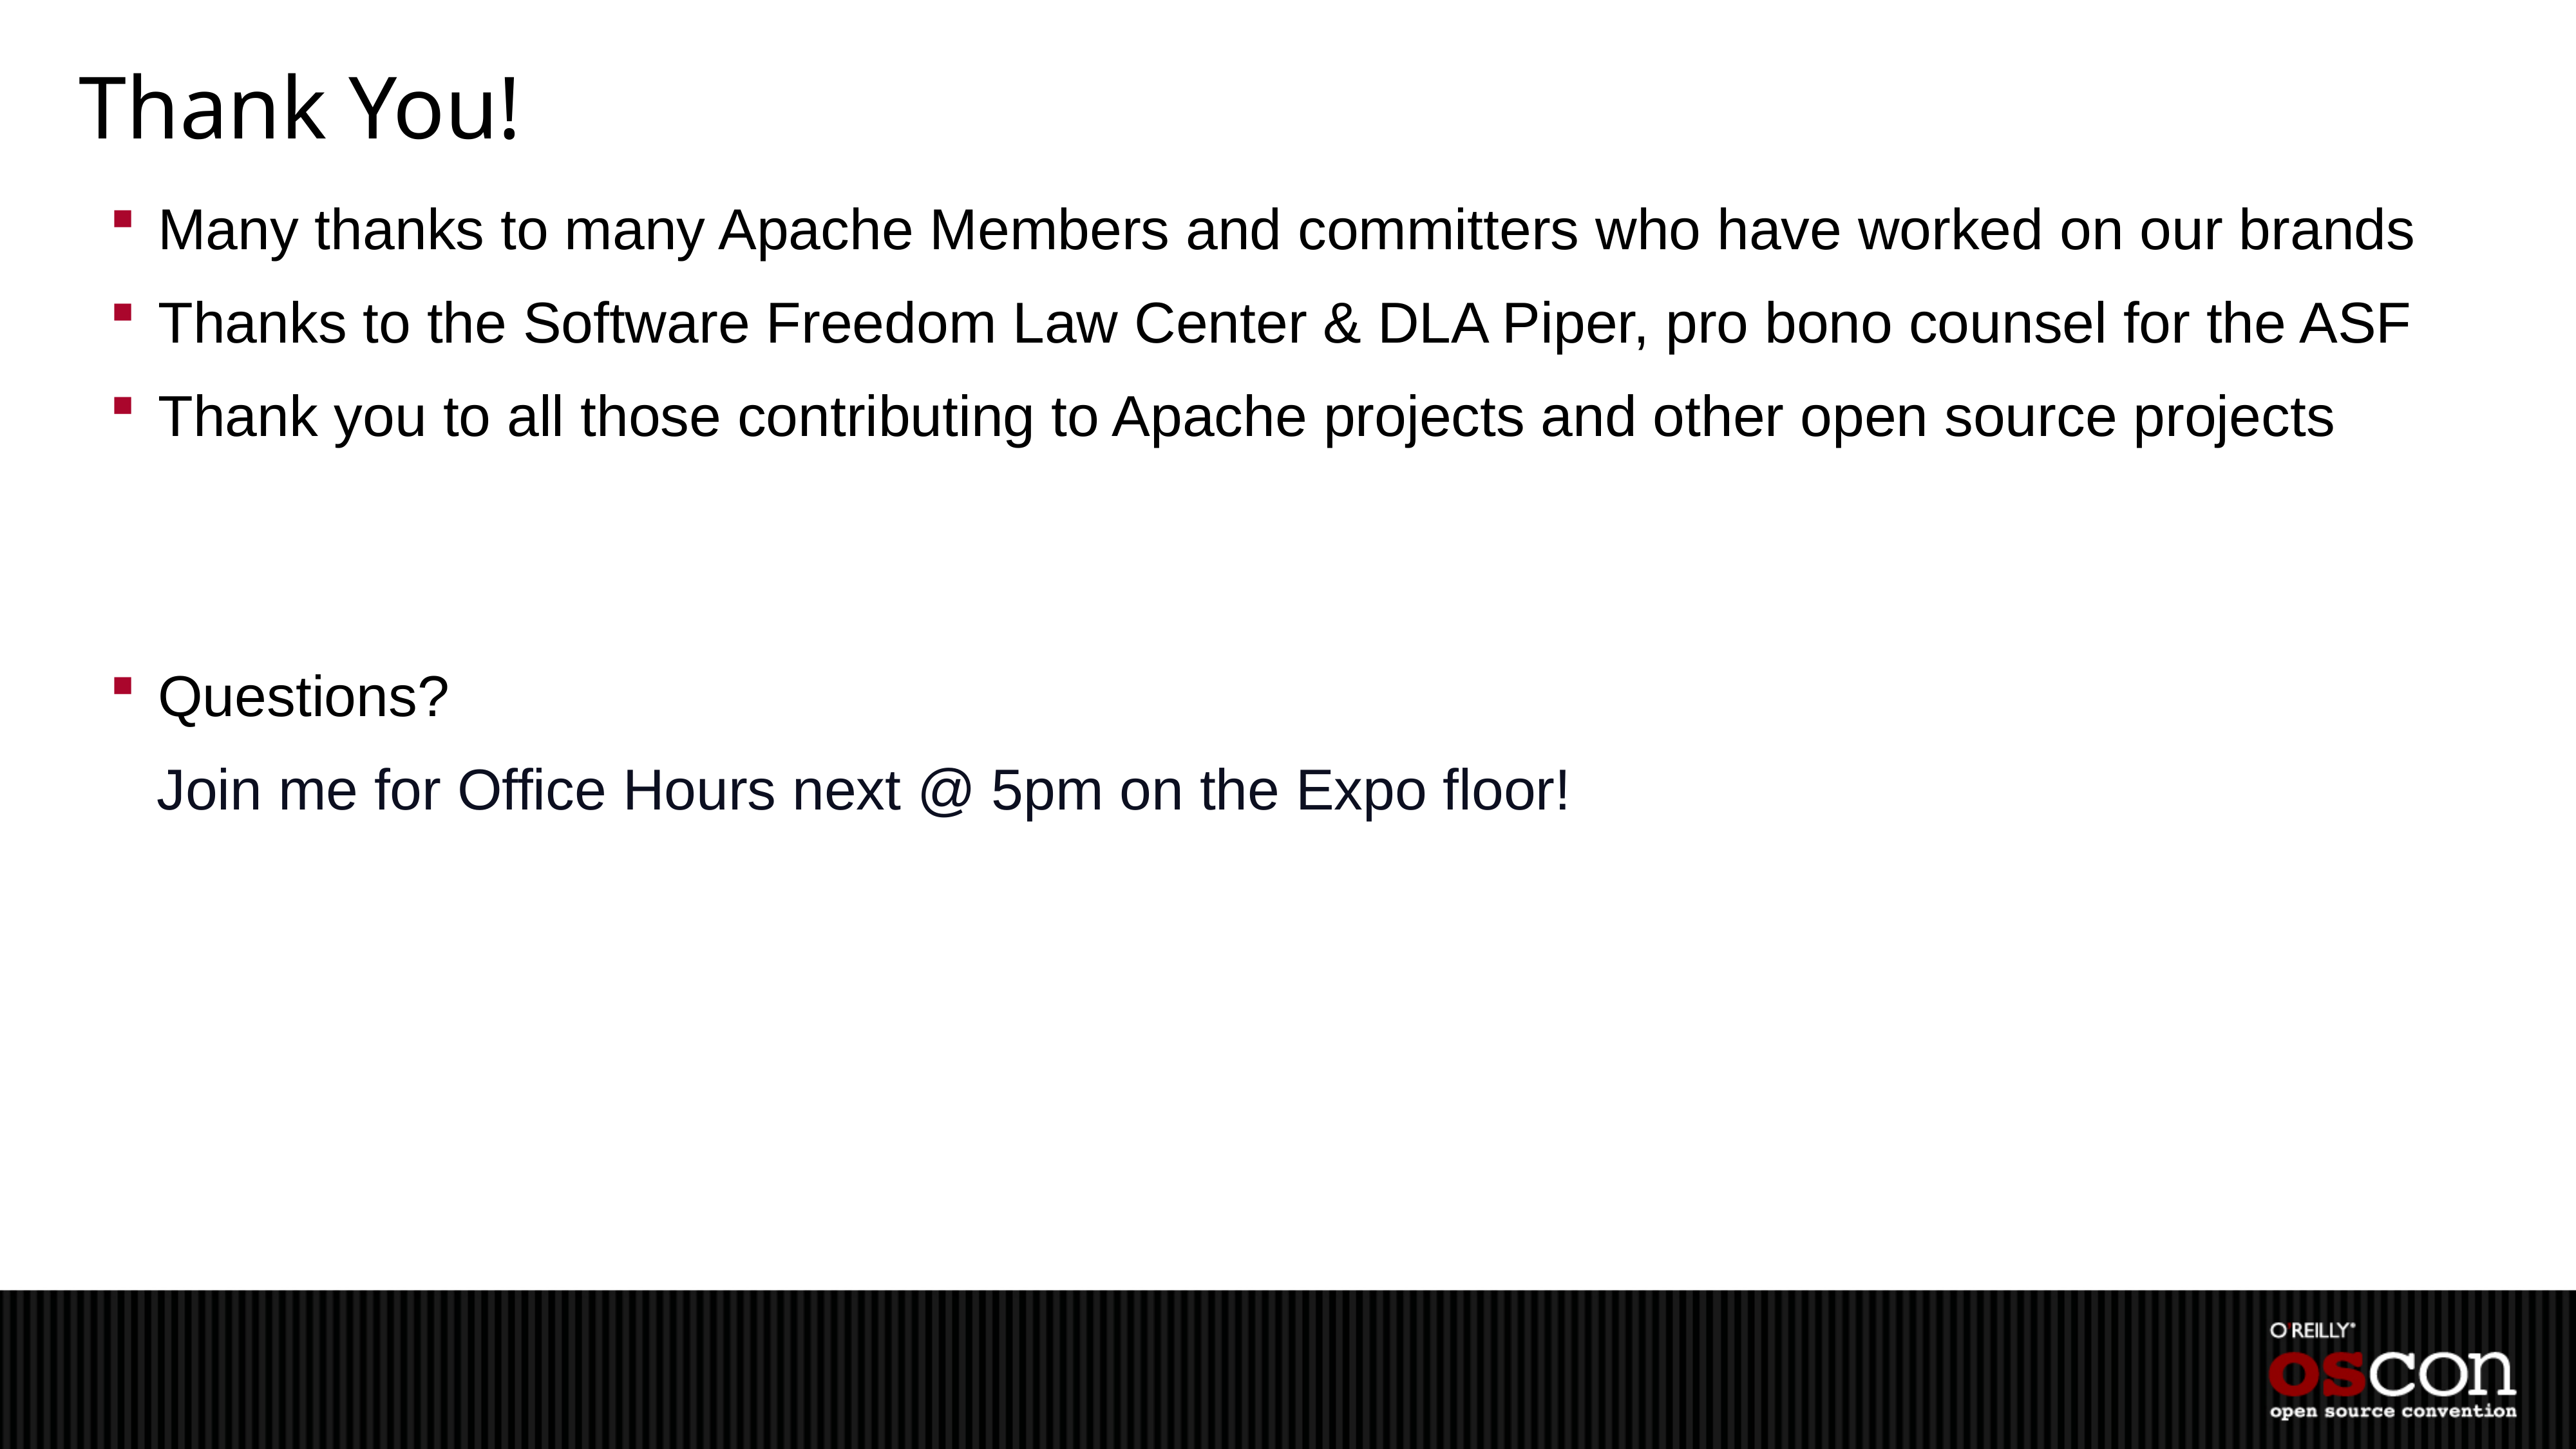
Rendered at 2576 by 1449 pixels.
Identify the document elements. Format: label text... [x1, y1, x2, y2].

picture [0, 0, 2576, 1449]
title Thank You! [73, 17, 2503, 192]
list Many thanks to many Apache Members and committers who have worked on our brands Thanks to the Software Freedom Law Center & DLA Piper, pro bono counsel for the ASF Thank you to all those contributing to Apache projects and other open source projects Questions? Join me for Office Hours next @ 5pm on the Expo floor! [76, 191, 2505, 1449]
